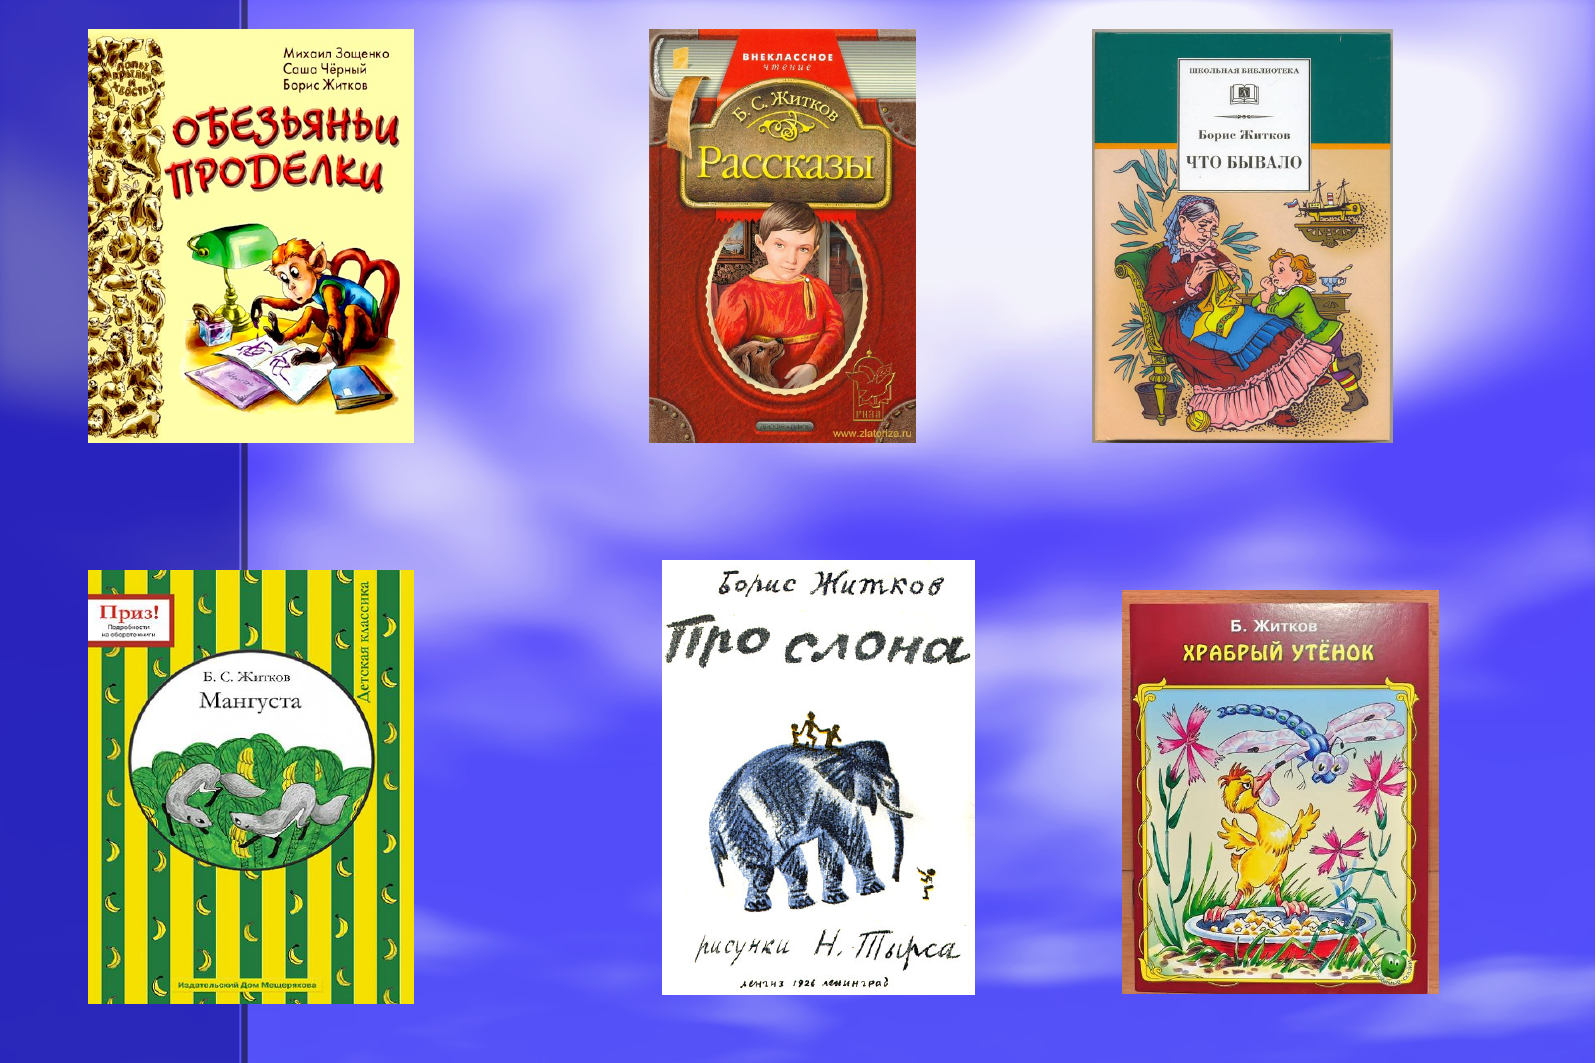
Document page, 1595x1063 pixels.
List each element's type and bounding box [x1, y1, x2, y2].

picture [662, 560, 975, 995]
picture [1092, 29, 1393, 443]
picture [88, 570, 414, 1004]
picture [1122, 590, 1439, 994]
picture [88, 29, 414, 443]
picture [649, 29, 916, 443]
